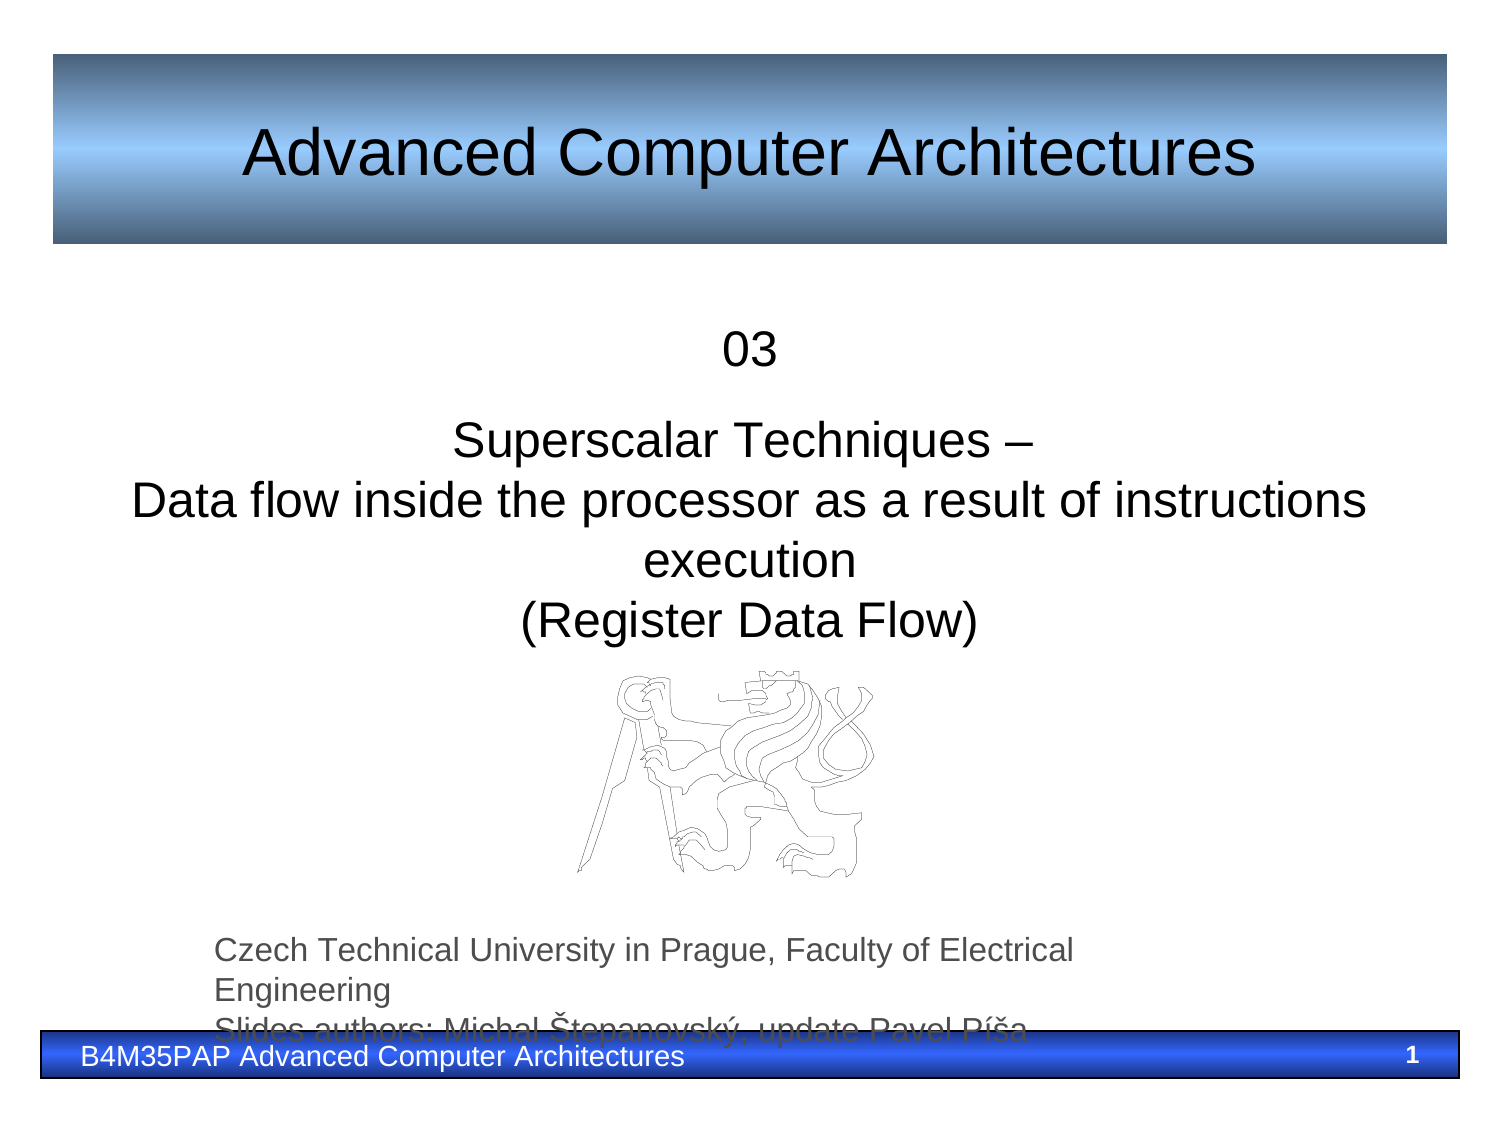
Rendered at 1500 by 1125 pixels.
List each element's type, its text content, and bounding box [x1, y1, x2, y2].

text_box 03 Superscalar Techniques – Data flow inside the processor as a result of instructions execution (Register Data Flow) [53, 308, 1447, 656]
text_box Advanced Computer Architectures [53, 54, 1447, 244]
chart [574, 667, 879, 884]
text_box Czech Technical University in Prague, Faculty of Electrical Engineering Slides authors: Michal Štepanovský, update Pavel Píša [199, 920, 1278, 1057]
